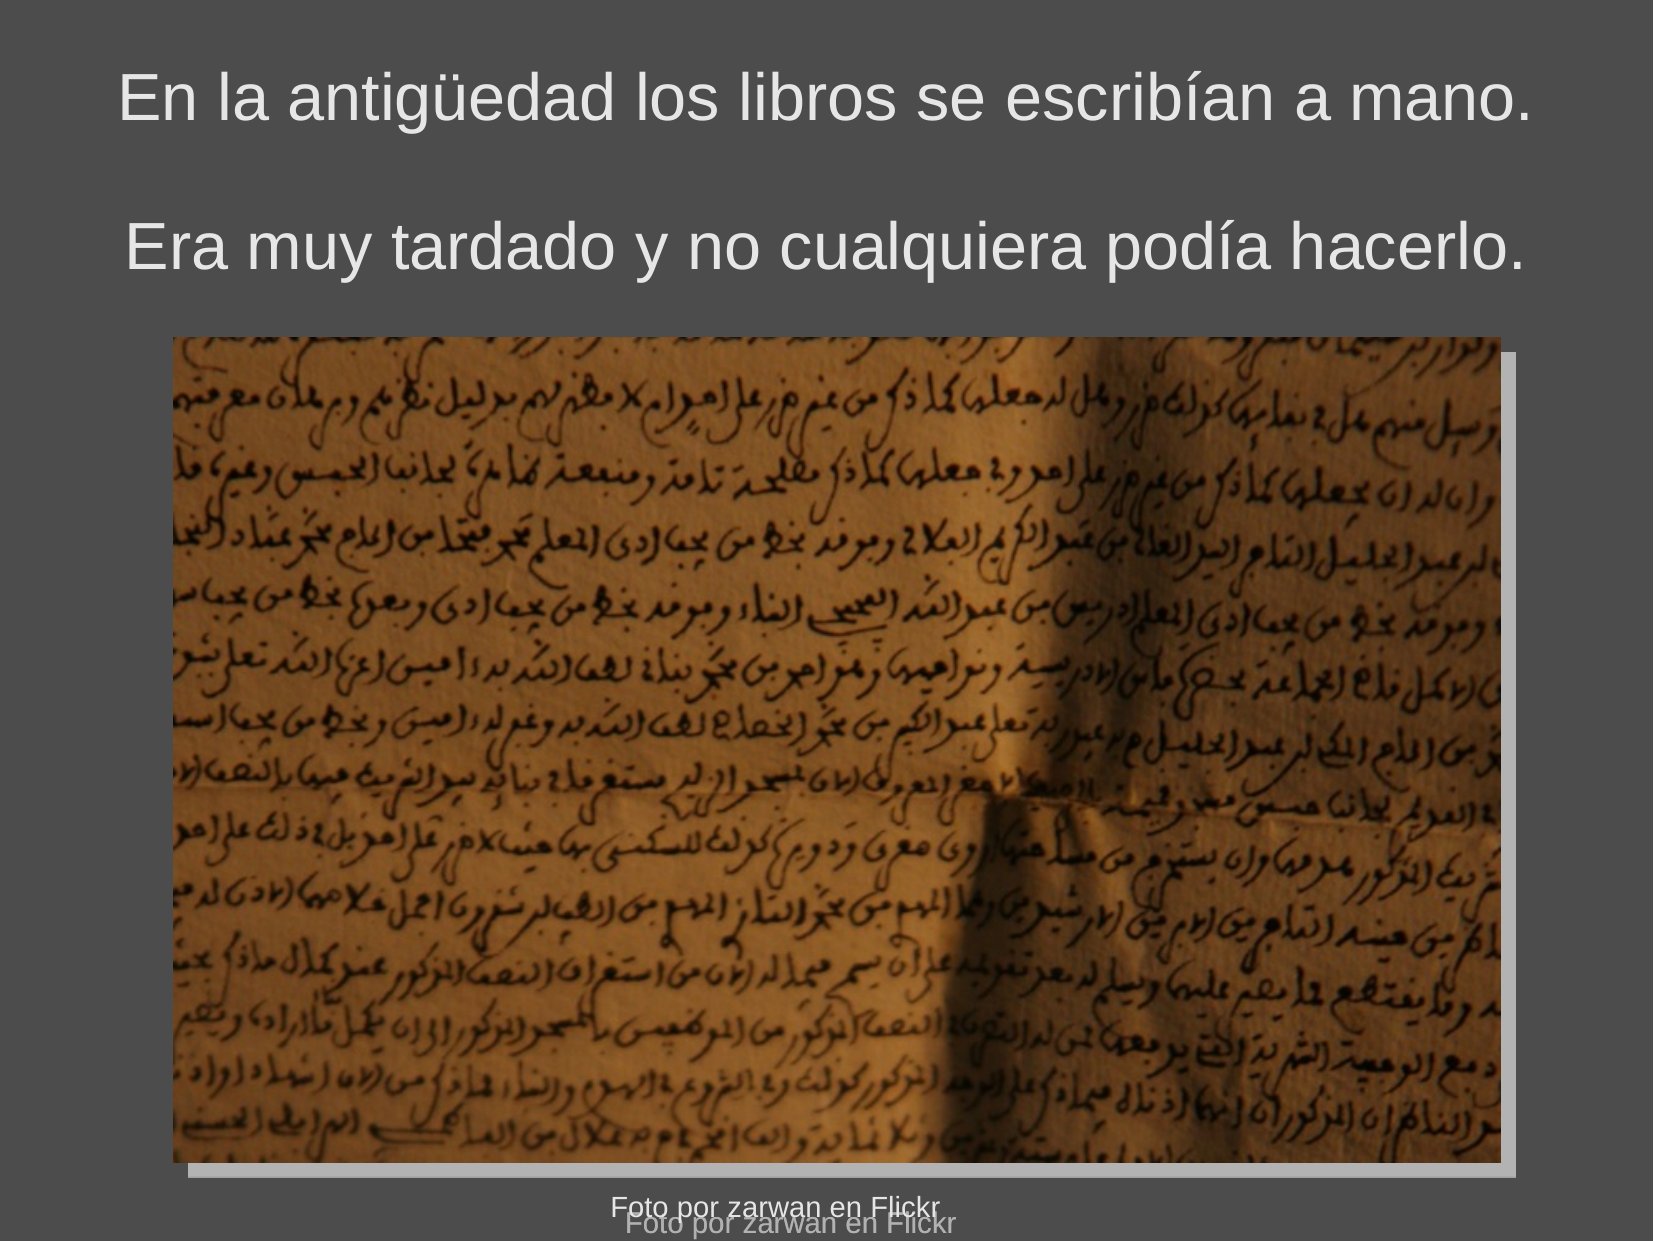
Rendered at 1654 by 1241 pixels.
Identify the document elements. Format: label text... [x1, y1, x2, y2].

subtitle En la antigüedad los libros se escribían a mano. Era muy tardado y no cualquiera podía hacerlo. [82, 29, 1571, 389]
picture [173, 337, 1501, 1163]
text_box Foto por zarwan en Flickr [595, 1183, 1051, 1232]
